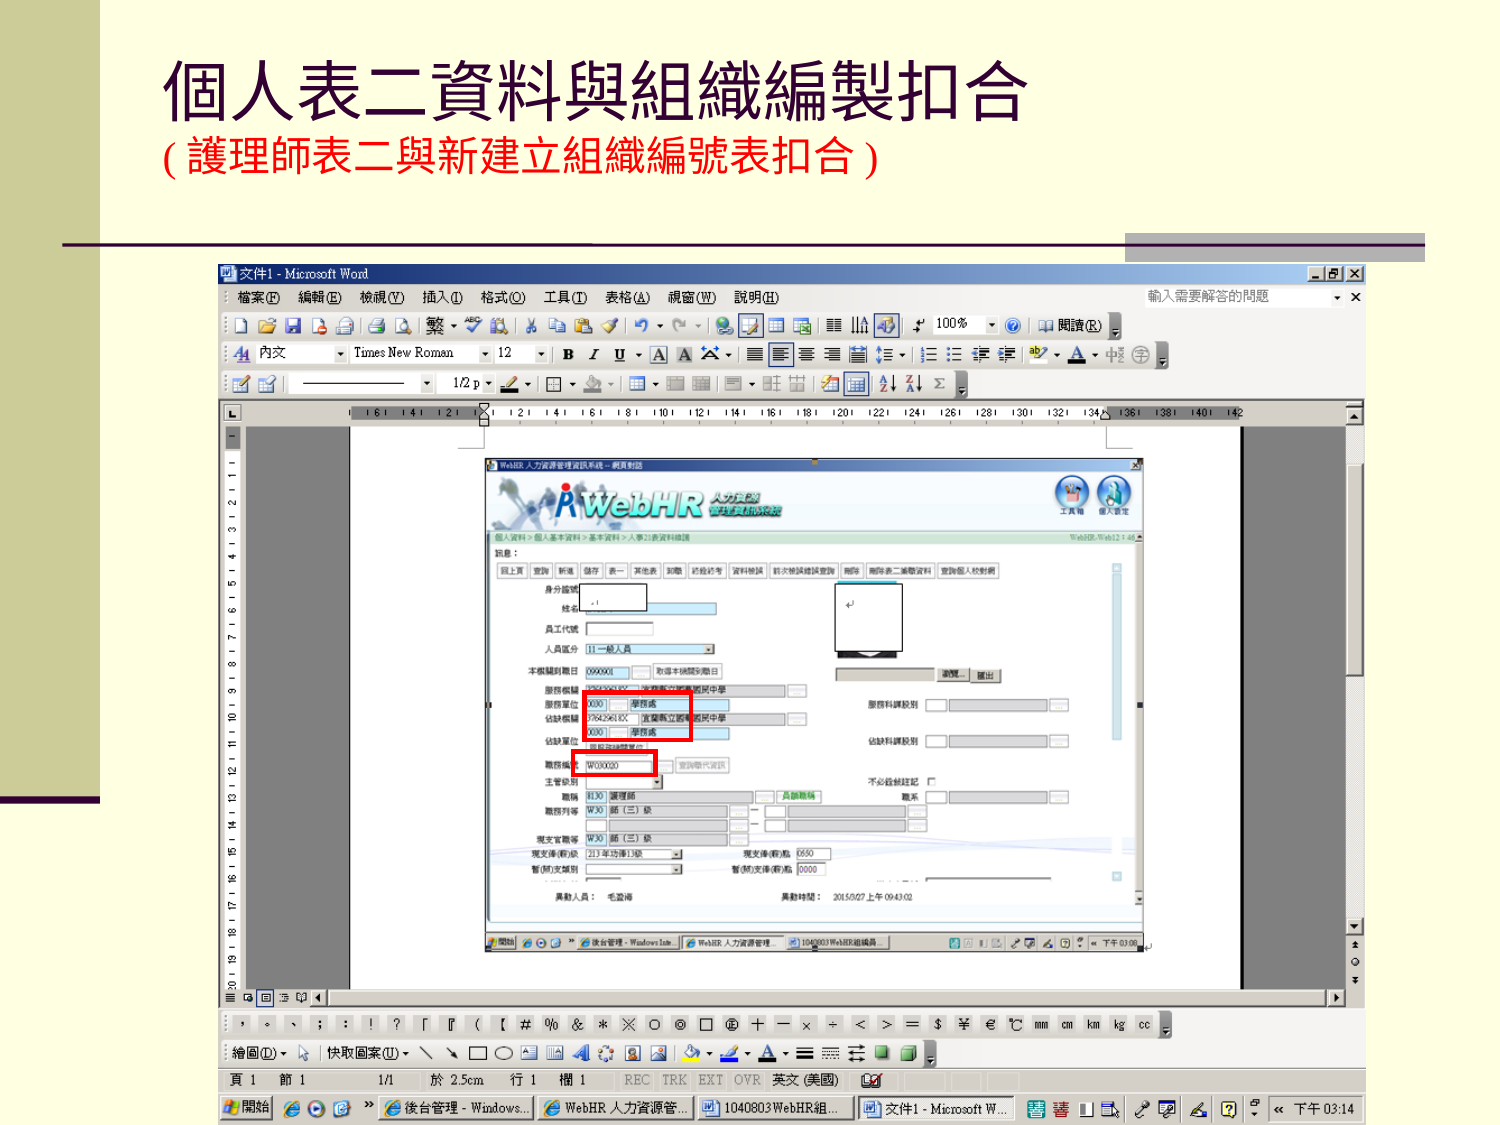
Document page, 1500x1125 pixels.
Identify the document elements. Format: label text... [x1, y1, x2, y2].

picture [218, 264, 1366, 1125]
title 個人表二資料與組織編製扣合 (護理師表二與新建立組織編號表扣合) [147, 42, 1423, 231]
